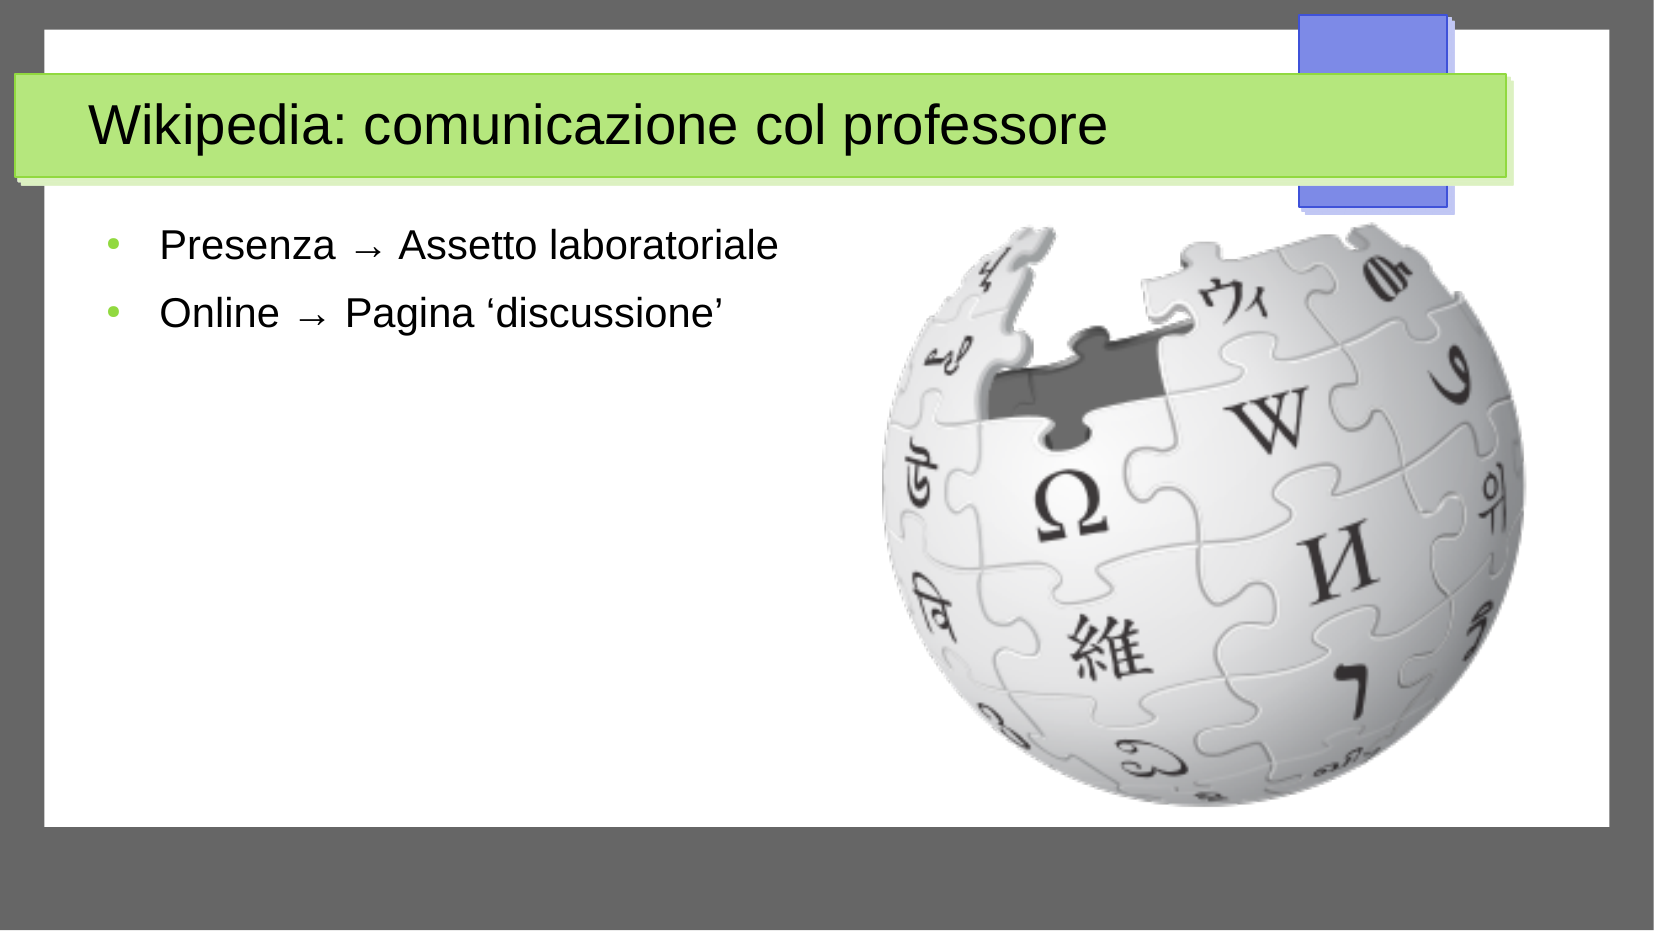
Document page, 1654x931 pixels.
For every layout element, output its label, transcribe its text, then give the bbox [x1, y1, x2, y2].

list Presenza → Assetto laboratoriale Online → Pagina ‘discussione’ [88, 221, 809, 813]
picture [881, 221, 1529, 813]
title Wikipedia: comunicazione col professore [88, 73, 1506, 178]
